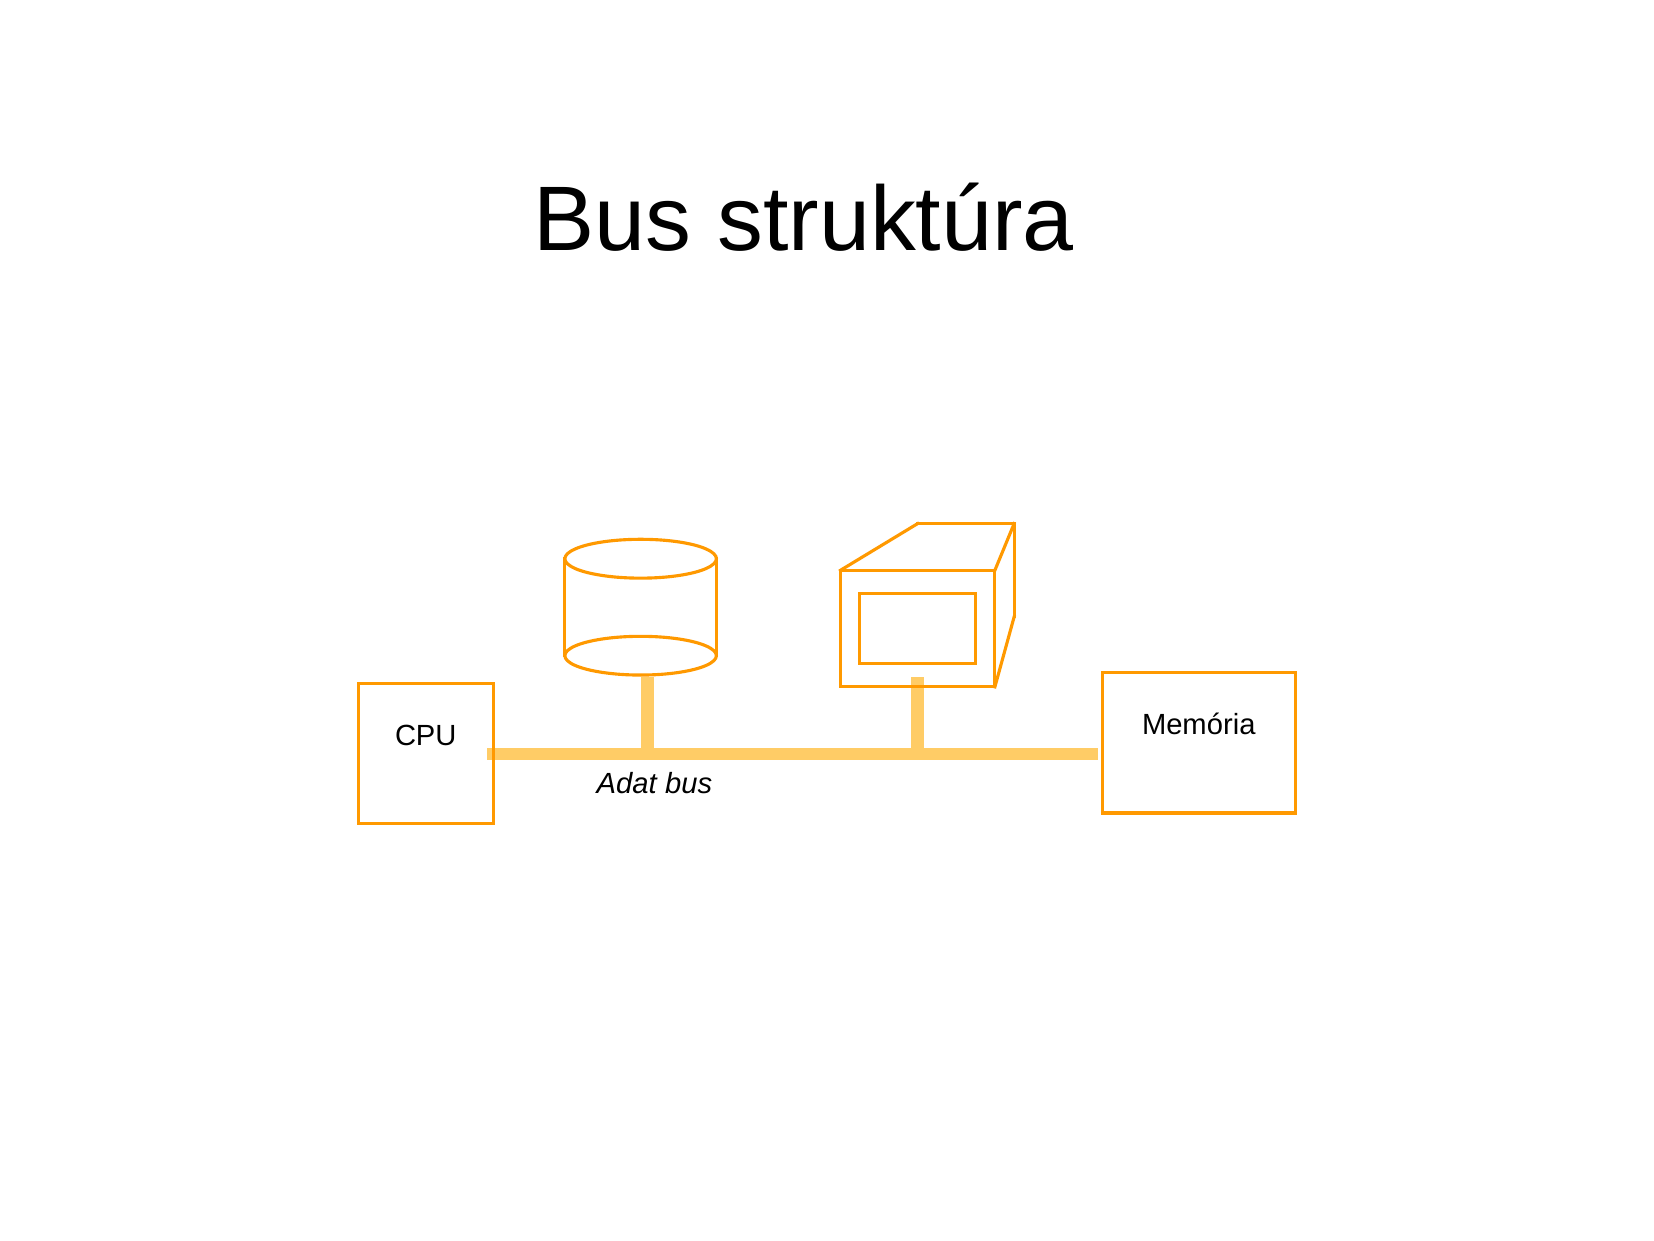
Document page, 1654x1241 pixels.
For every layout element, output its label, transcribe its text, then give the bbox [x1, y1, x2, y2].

text_box Memória [1102, 672, 1296, 814]
text_box Adat bus [551, 756, 758, 827]
title Bus struktúra [68, 110, 1530, 317]
text_box CPU [358, 683, 494, 824]
